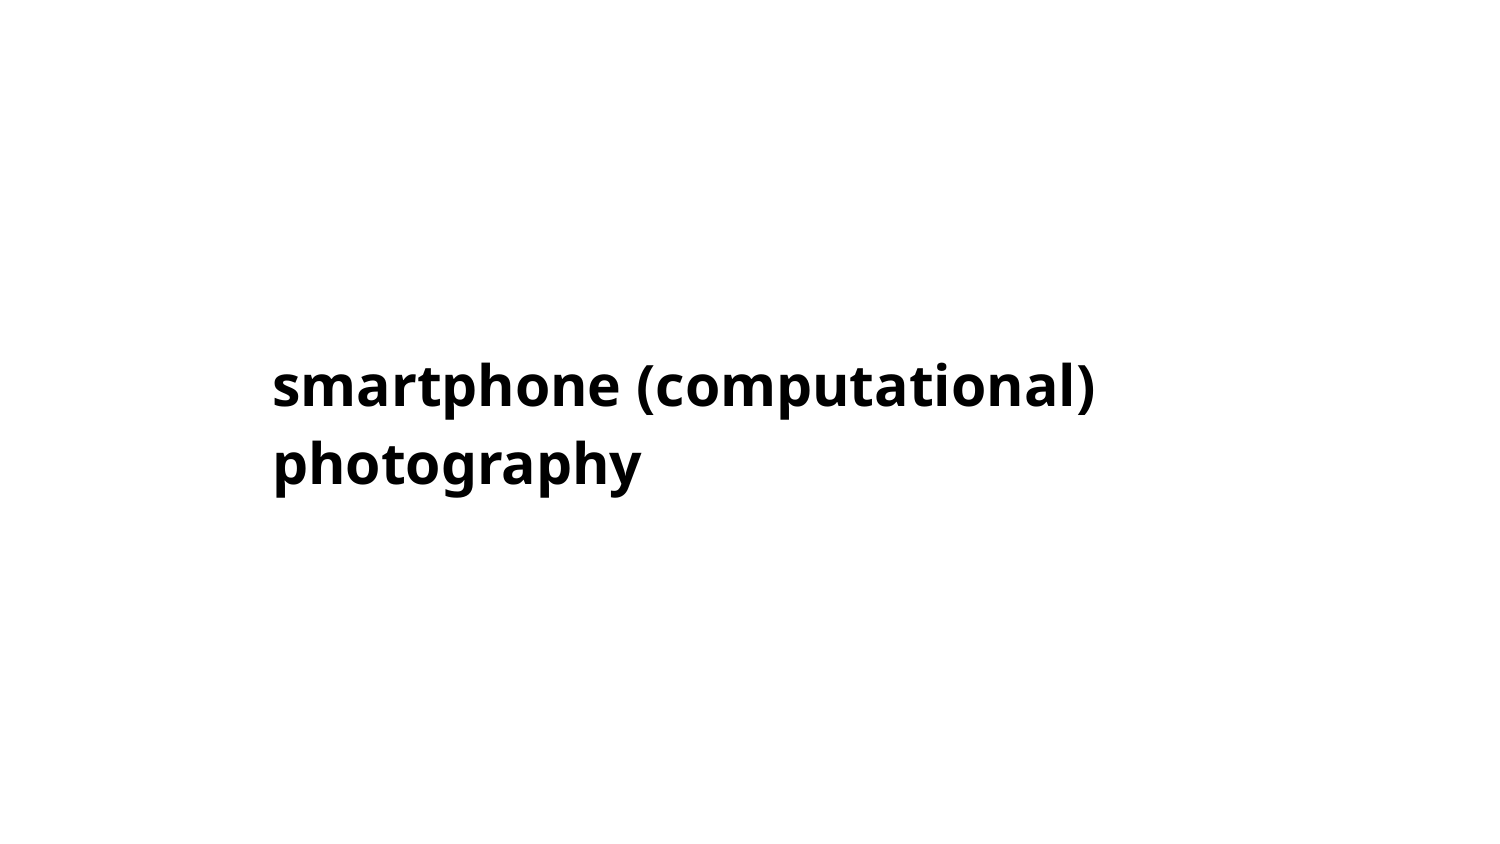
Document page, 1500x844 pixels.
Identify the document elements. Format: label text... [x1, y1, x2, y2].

title smartphone (computational) photography [257, 327, 1243, 517]
